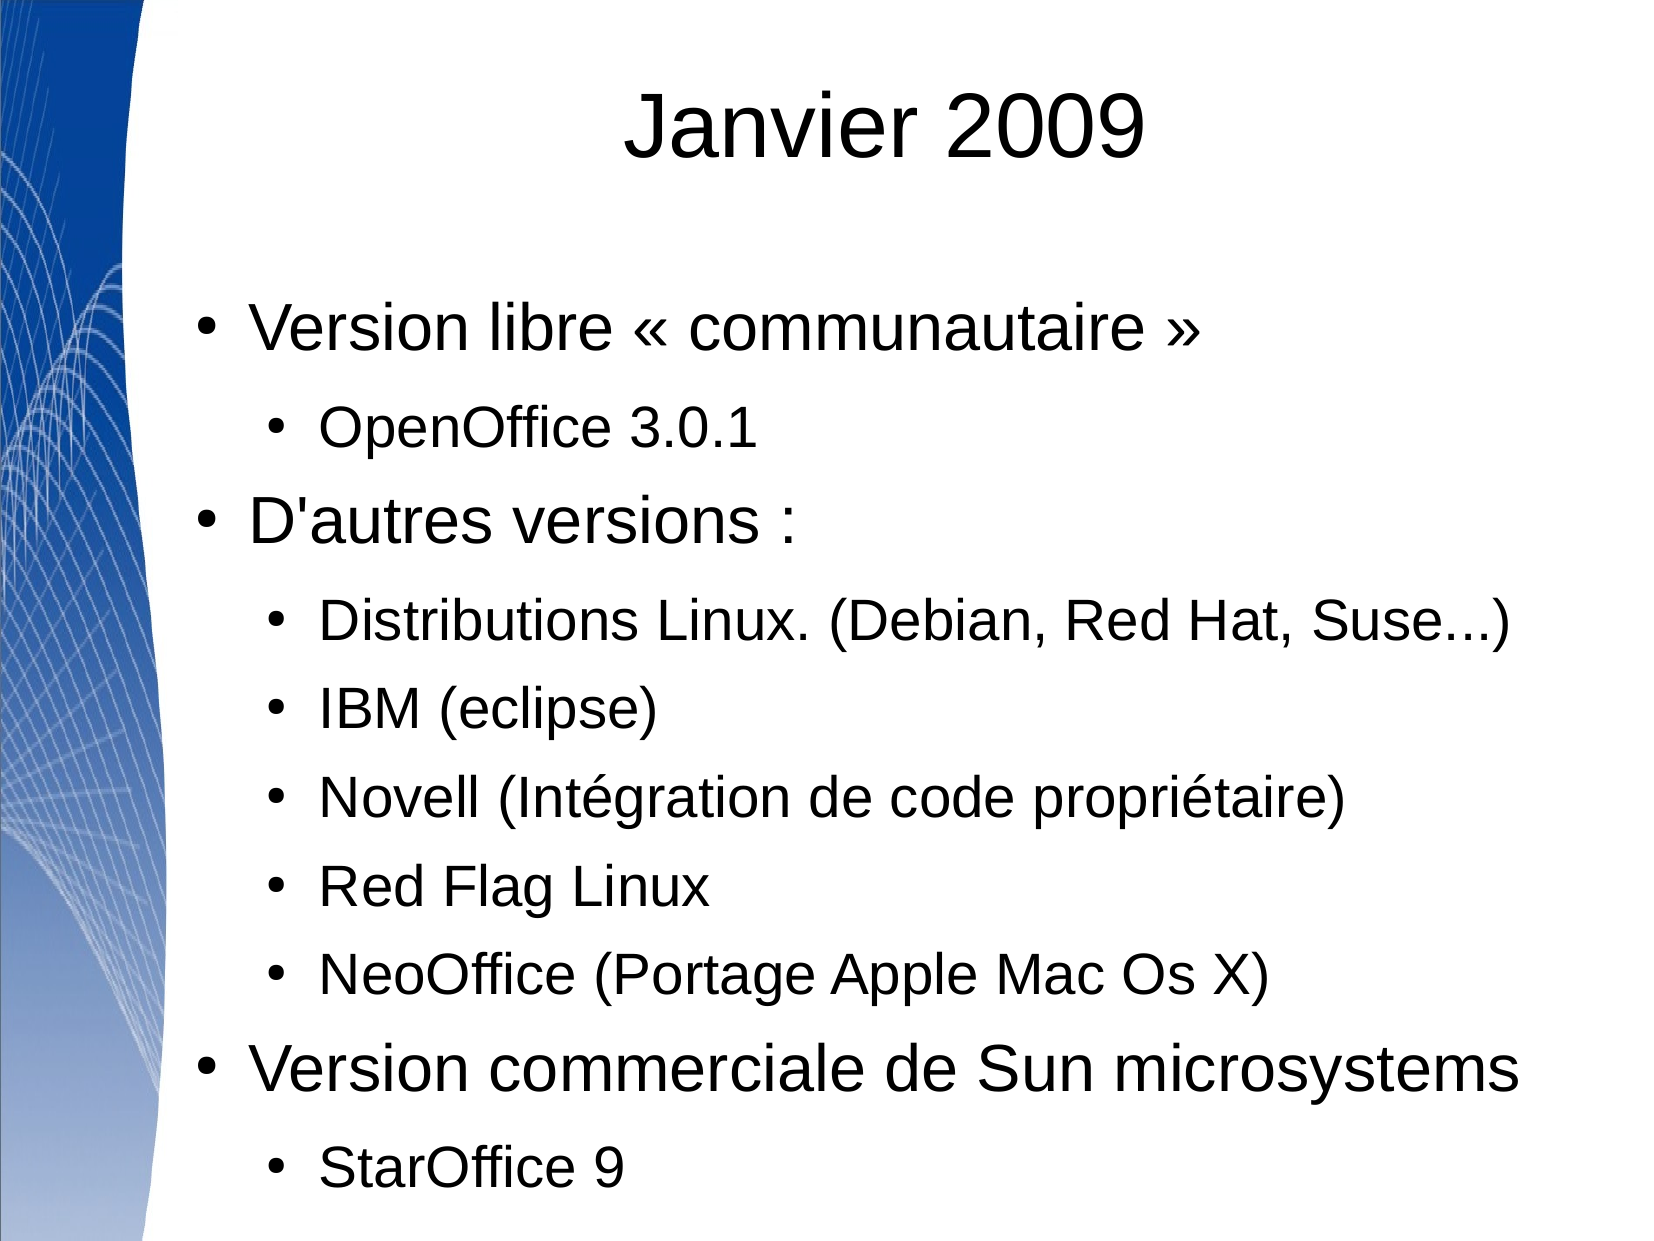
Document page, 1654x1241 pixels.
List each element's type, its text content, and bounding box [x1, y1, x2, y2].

title Janvier 2009 [177, 59, 1595, 193]
picture [0, 0, 178, 1241]
list Version libre « communautaire » OpenOffice 3.0.1 D'autres versions : Distributions Linux. (Debian, Red Hat, Suse...) IBM (eclipse) Novell (Intégration de code propriétaire) Red Flag Linux NeoOffice (Portage Apple Mac Os X) Version commerciale de Sun microsystems StarOffice 9 [177, 290, 1595, 1201]
